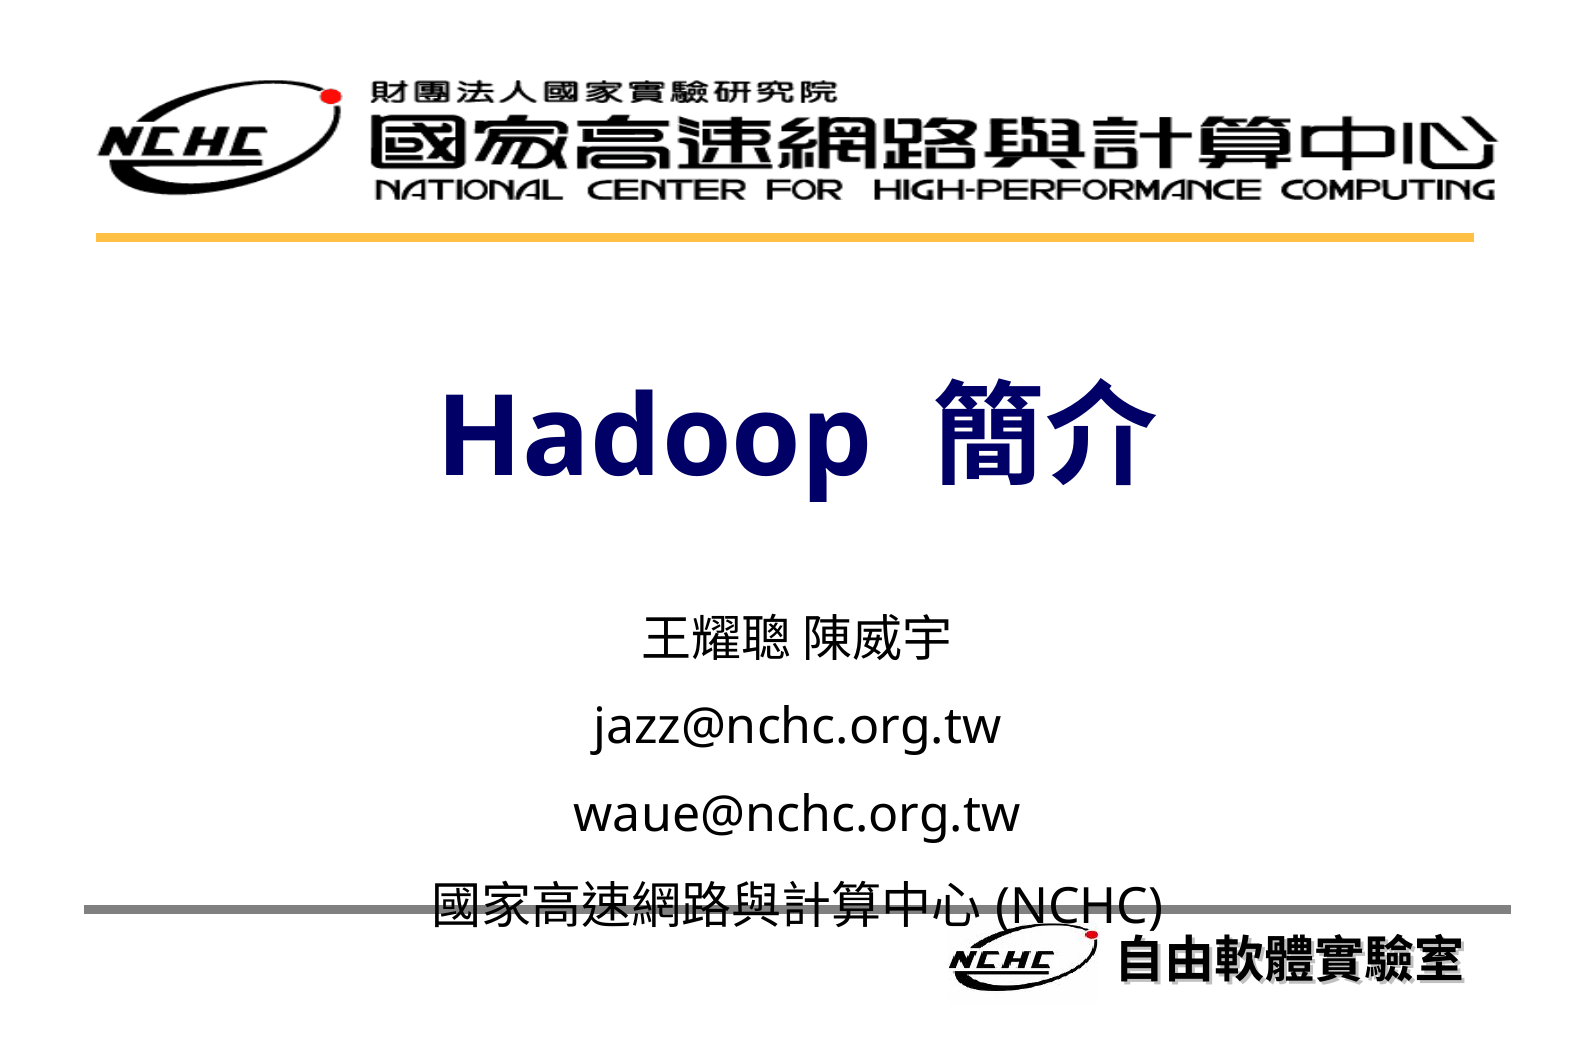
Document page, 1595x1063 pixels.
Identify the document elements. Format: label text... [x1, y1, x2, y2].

picture [948, 914, 1100, 1004]
text_box 王耀聰 陳威宇 jazz@nchc.org.tw waue@nchc.org.tw 國家高速網路與計算中心(NCHC) [280, 583, 1314, 901]
text_box <編號> [1117, 919, 1462, 986]
title Hadoop 簡介 [169, 310, 1425, 542]
picture [950, 914, 966, 923]
